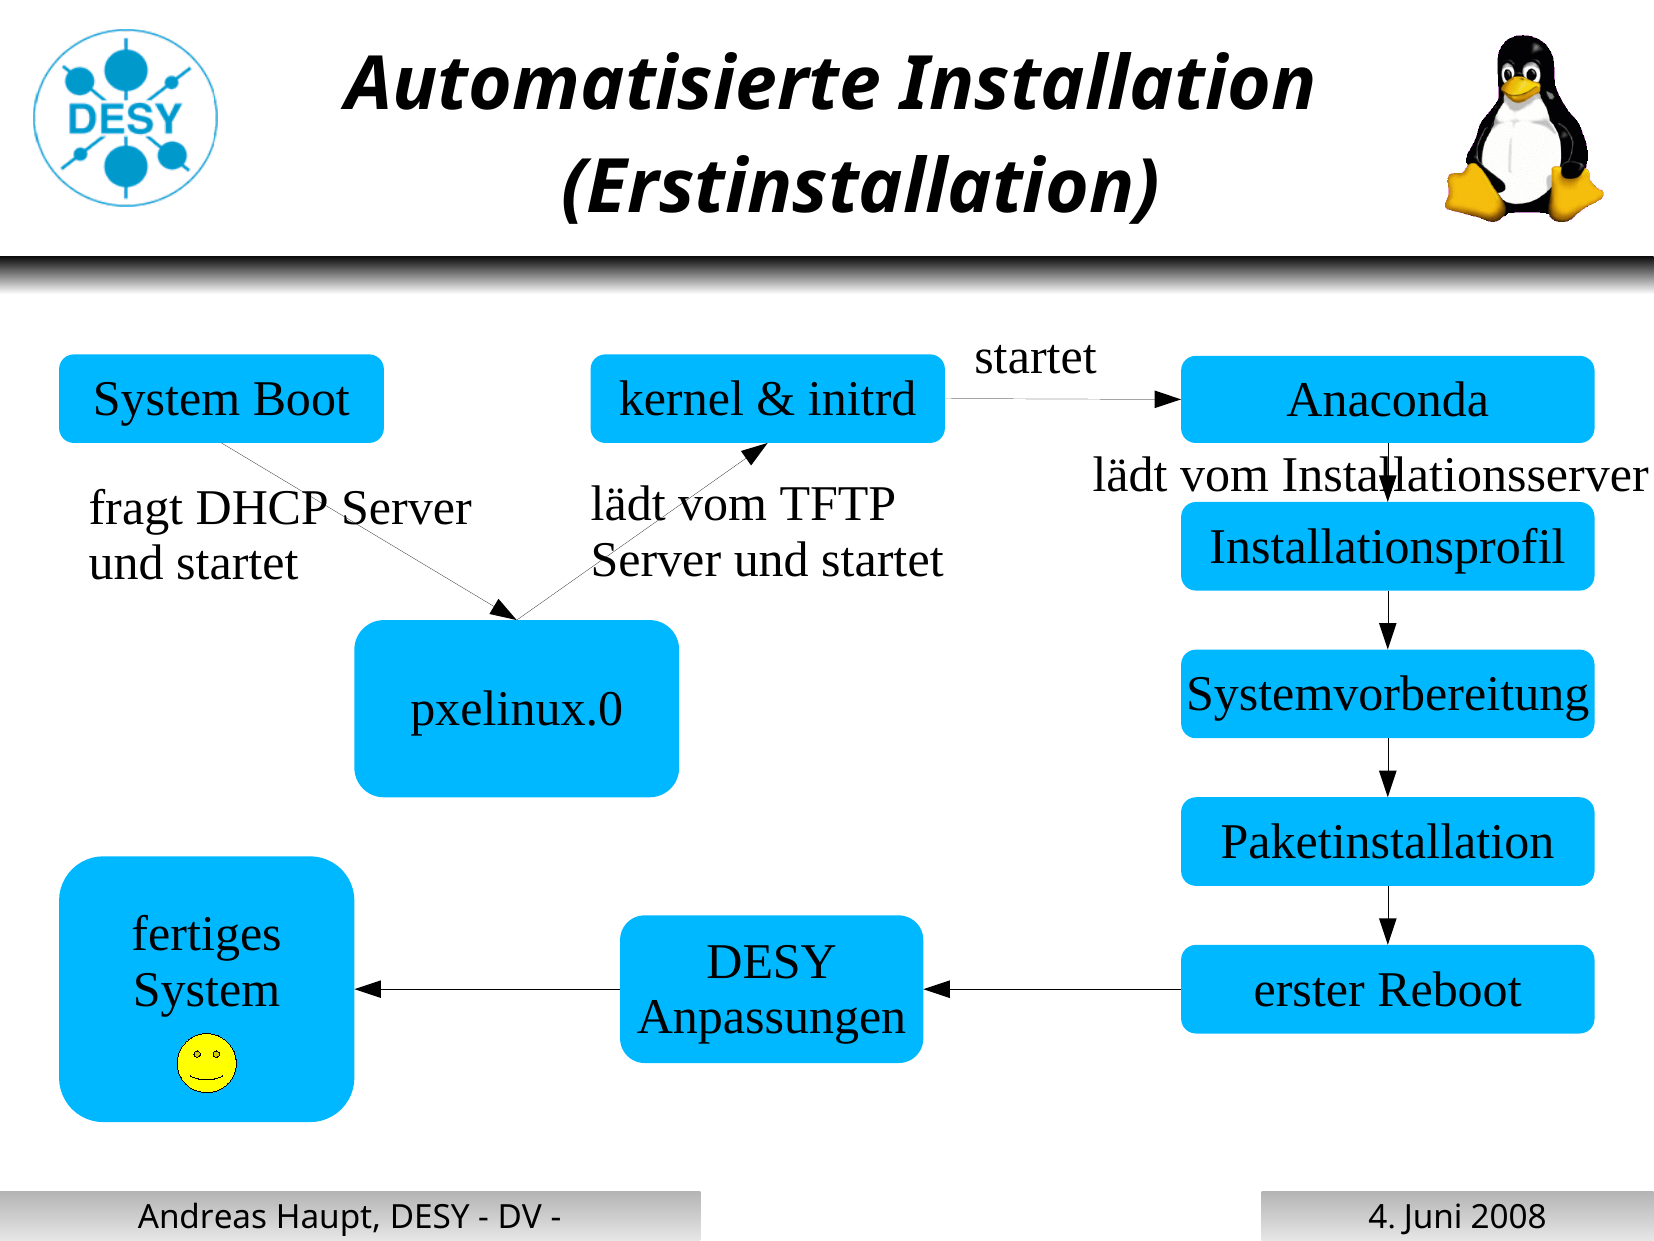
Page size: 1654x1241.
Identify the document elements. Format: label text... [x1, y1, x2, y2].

text_box erster Reboot [1181, 944, 1595, 1034]
text_box lädt vom TFTP Server und startet [590, 476, 945, 591]
text_box Systemvorbereitung [1181, 649, 1595, 739]
picture [33, 29, 218, 207]
text_box Installationsprofil [1181, 503, 1595, 591]
text_box fertiges System [59, 856, 355, 1123]
text_box [177, 1033, 237, 1093]
text_box pxelinux.0 [354, 620, 680, 798]
text_box System Boot [59, 354, 384, 443]
text_box lädt vom Installationsserver [1092, 446, 1654, 503]
text_box DESY Anpassungen [620, 915, 924, 1064]
text_box startet [974, 328, 1123, 384]
text_box fragt DHCP Server und startet [88, 479, 473, 591]
text_box Anaconda [1181, 355, 1595, 443]
title Automatisierte Installation (Erstinstallation) [250, 12, 1413, 251]
text_box kernel & initrd [590, 354, 945, 443]
text_box Paketinstallation [1181, 797, 1595, 886]
picture [1429, 12, 1637, 238]
